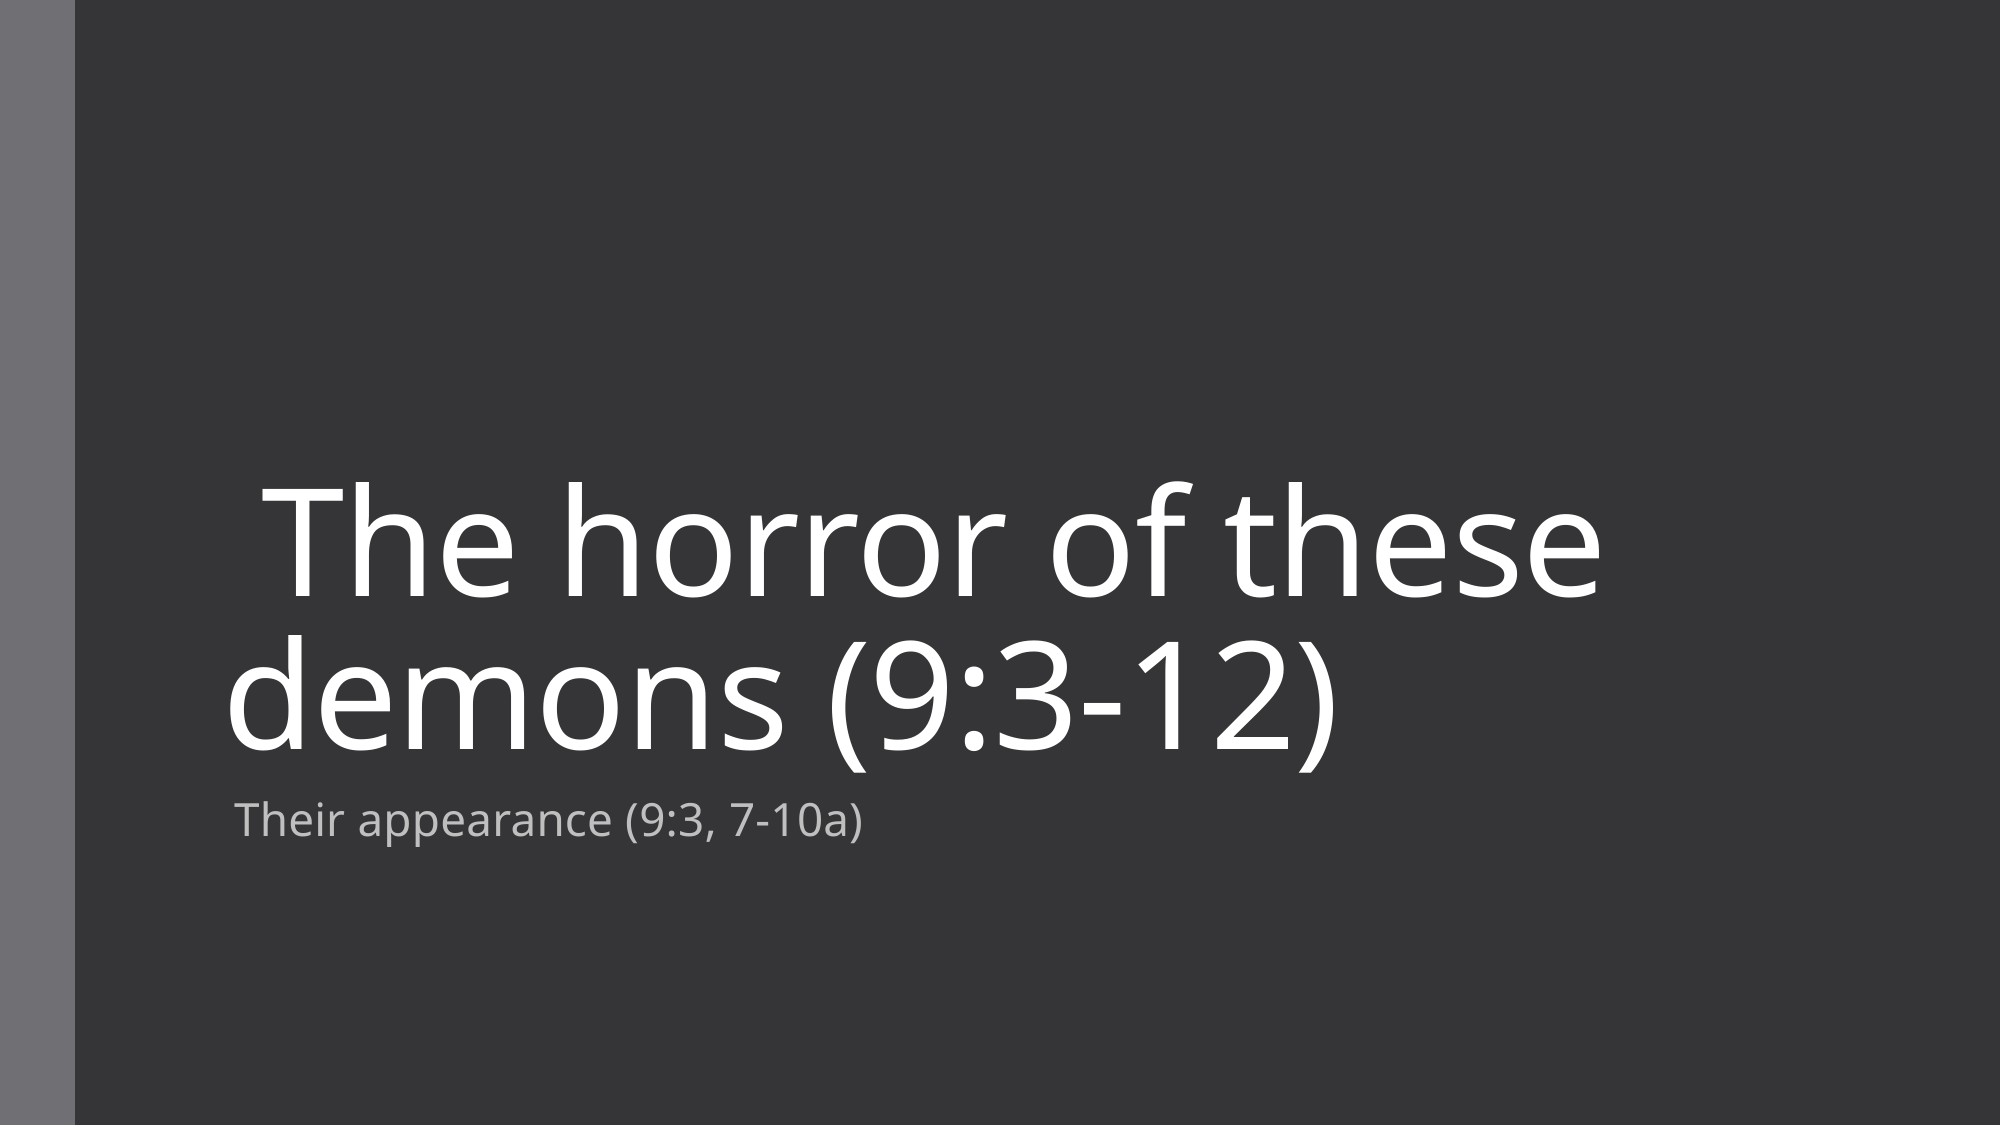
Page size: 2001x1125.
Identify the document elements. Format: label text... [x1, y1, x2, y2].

subtitle Their appearance (9:3, 7-10a) [206, 787, 1752, 1066]
title The horror of these demons (9:3-12) [206, 124, 1752, 787]
